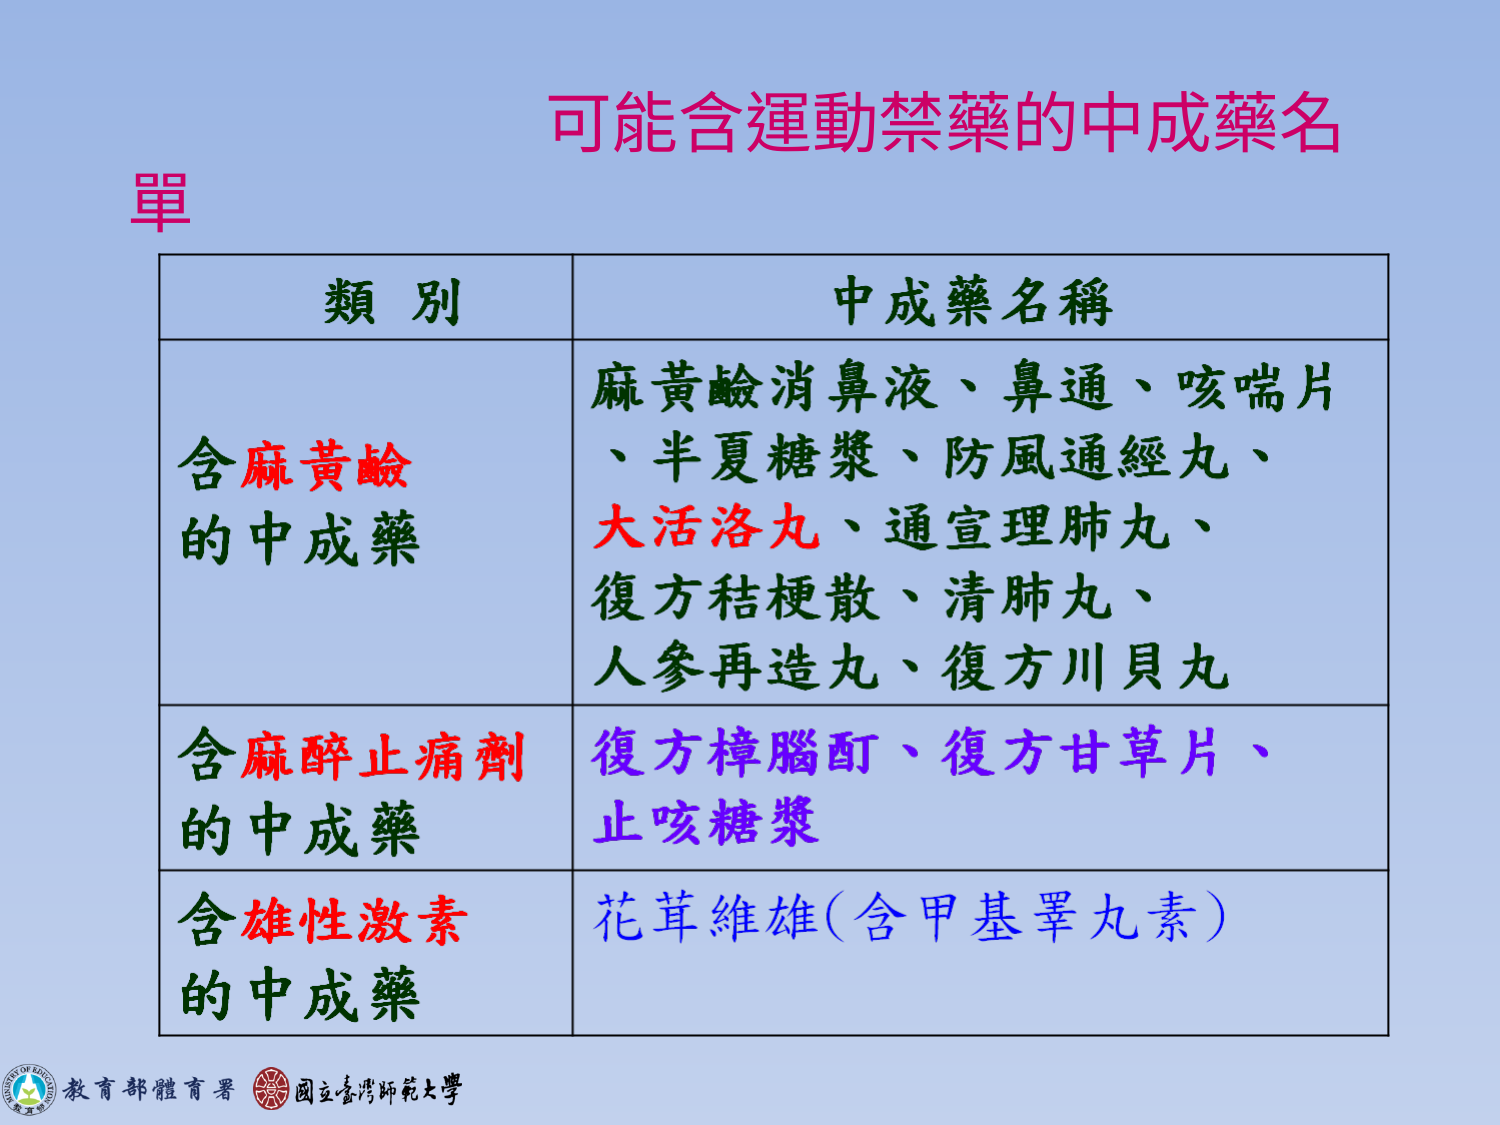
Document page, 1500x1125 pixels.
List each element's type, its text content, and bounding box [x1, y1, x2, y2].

picture [135, 249, 1401, 1047]
text_box 可能含運動禁藥的中成藥名單 [112, 74, 1423, 249]
